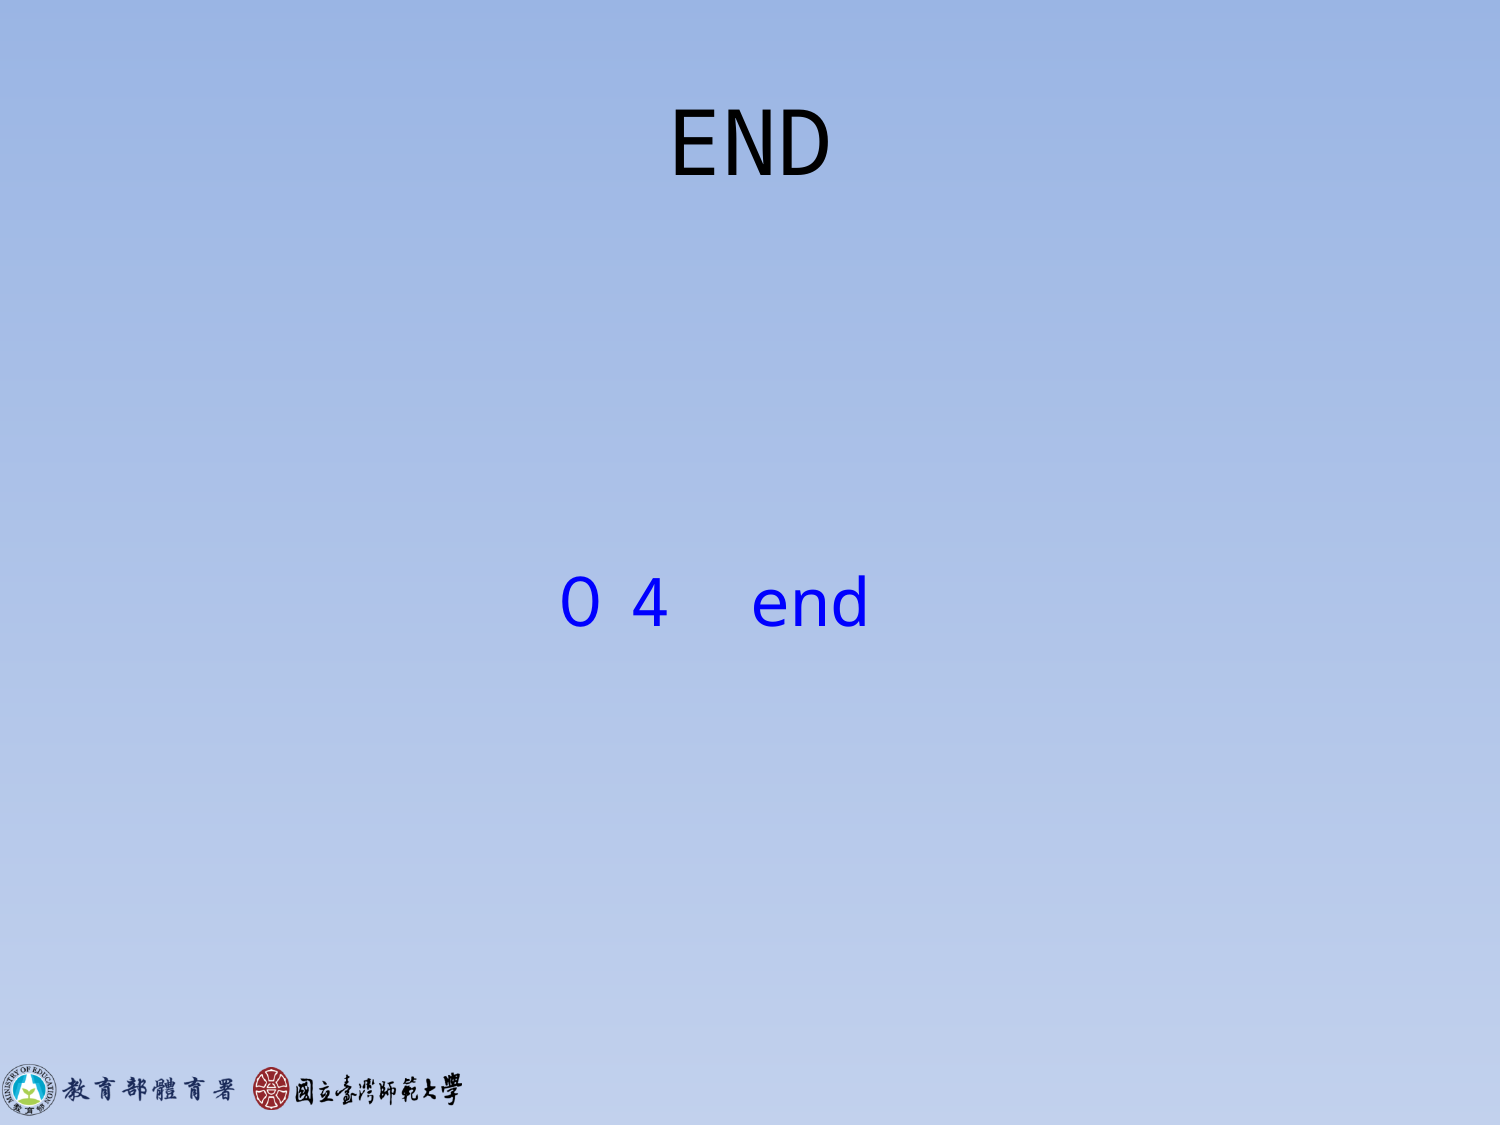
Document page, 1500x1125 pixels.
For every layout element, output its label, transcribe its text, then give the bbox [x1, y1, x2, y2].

list ０4 end [75, 262, 1426, 1005]
title END [75, 45, 1426, 233]
